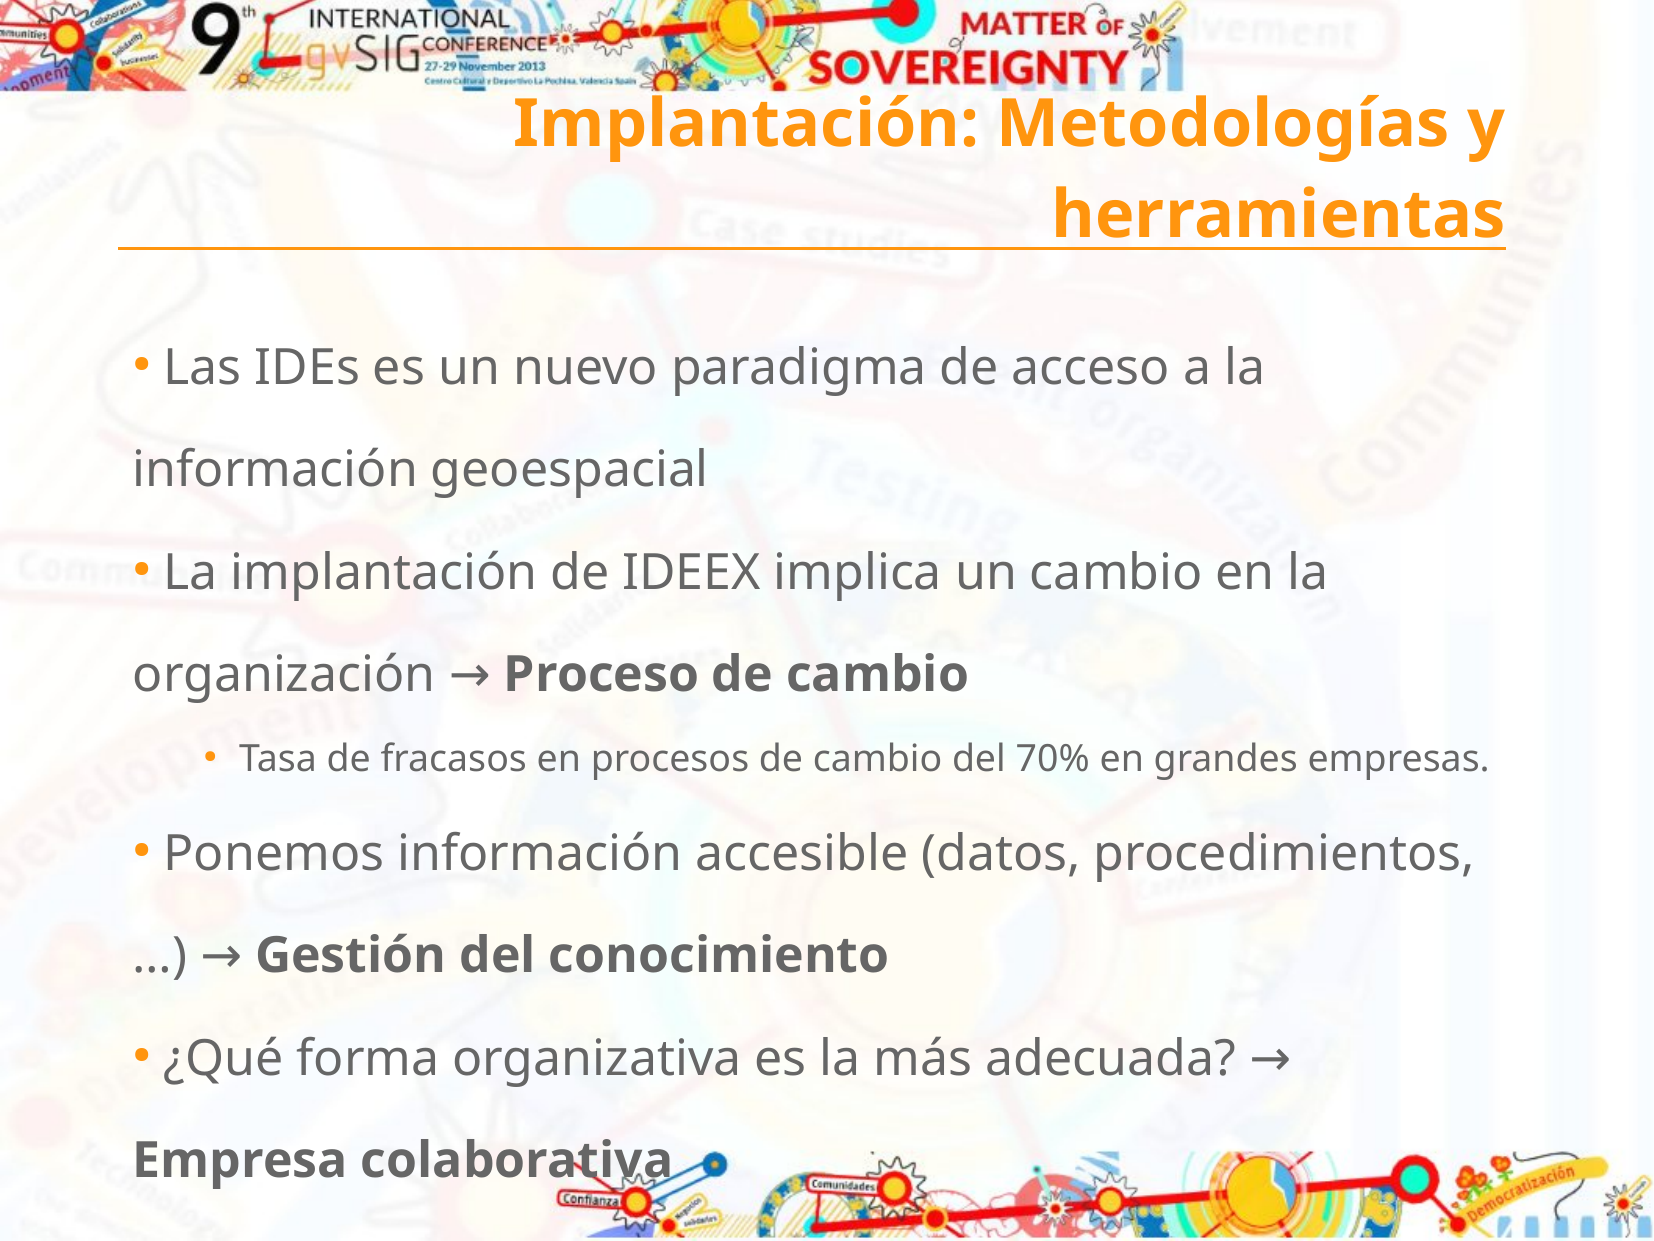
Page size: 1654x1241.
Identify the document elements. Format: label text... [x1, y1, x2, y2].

title Implantación: Metodologías y herramientas [59, 88, 1506, 245]
picture [0, 0, 1654, 1241]
text_box Las IDEs es un nuevo paradigma de acceso a la información geoespacial La implantación de IDEEX implica un cambio en la organización → Proceso de cambio Tasa de fracasos en procesos de cambio del 70% en grandes empresas. Ponemos información accesible (datos, procedimientos, …) → Gestión del conocimiento ¿Qué forma organizativa es la más adecuada? → Empresa colaborativa [118, 289, 1506, 1105]
